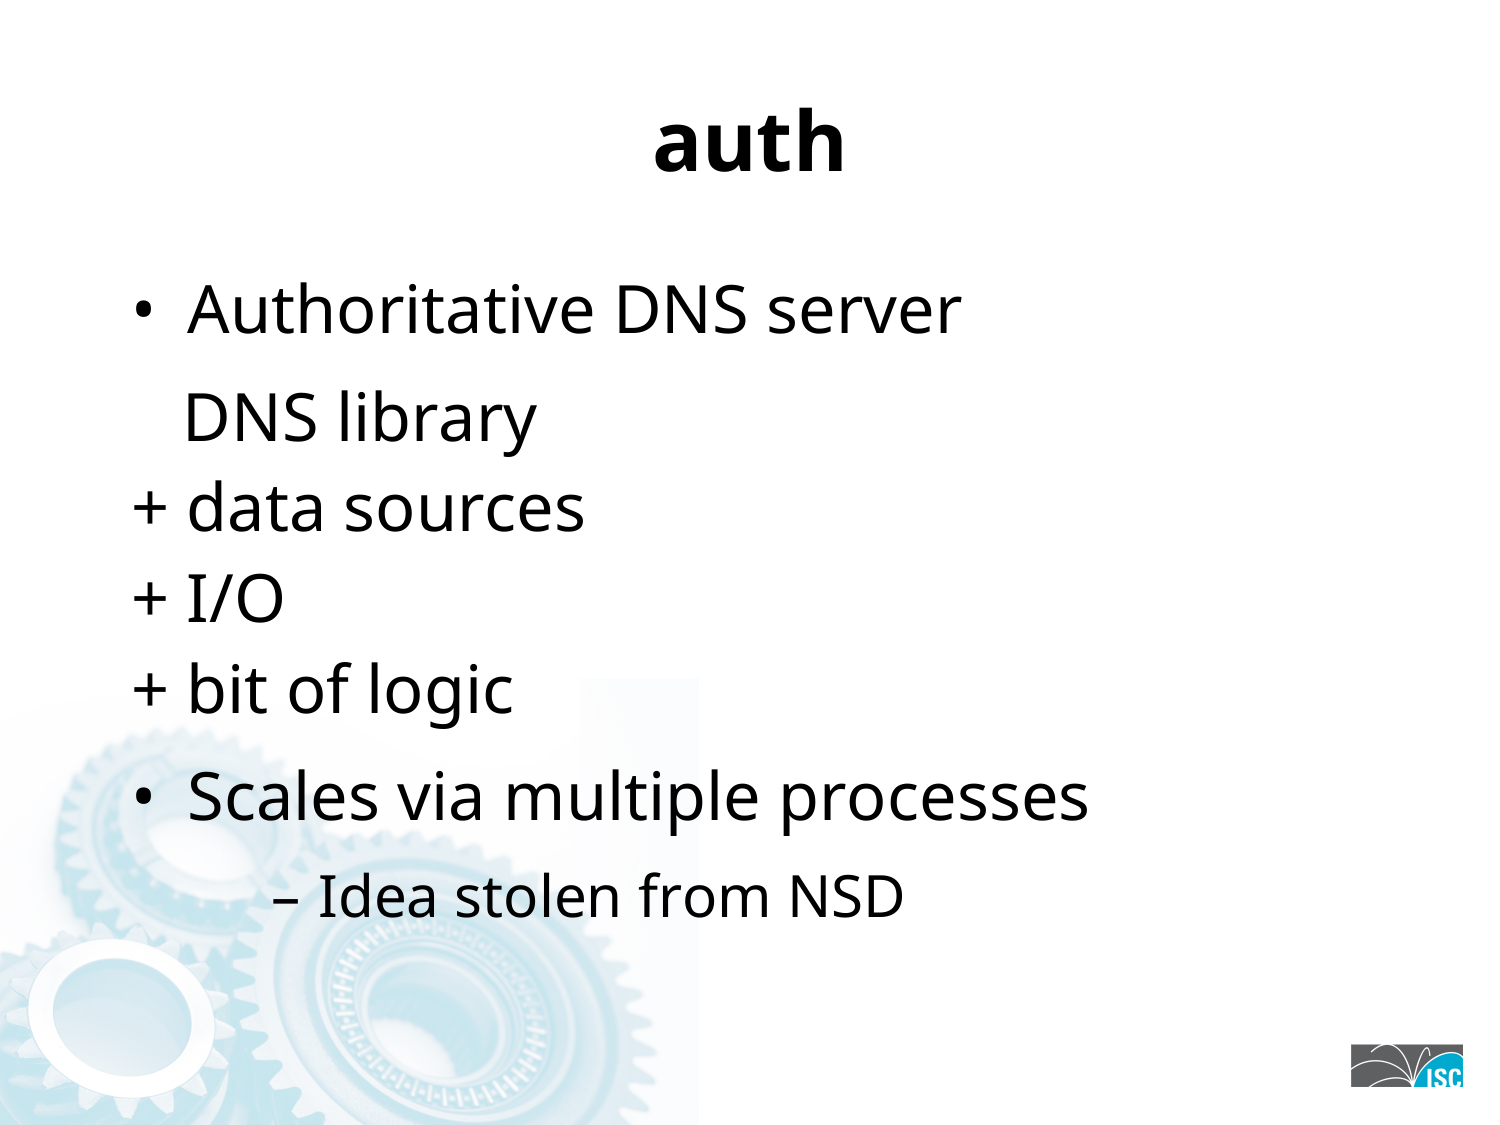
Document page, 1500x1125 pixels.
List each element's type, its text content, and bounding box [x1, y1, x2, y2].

picture [0, 0, 1500, 1125]
list Authoritative DNS server DNS library + data sources + I/O + bit of logic Scales via multiple processes Idea stolen from NSD [75, 262, 1426, 991]
title auth [75, 38, 1426, 240]
